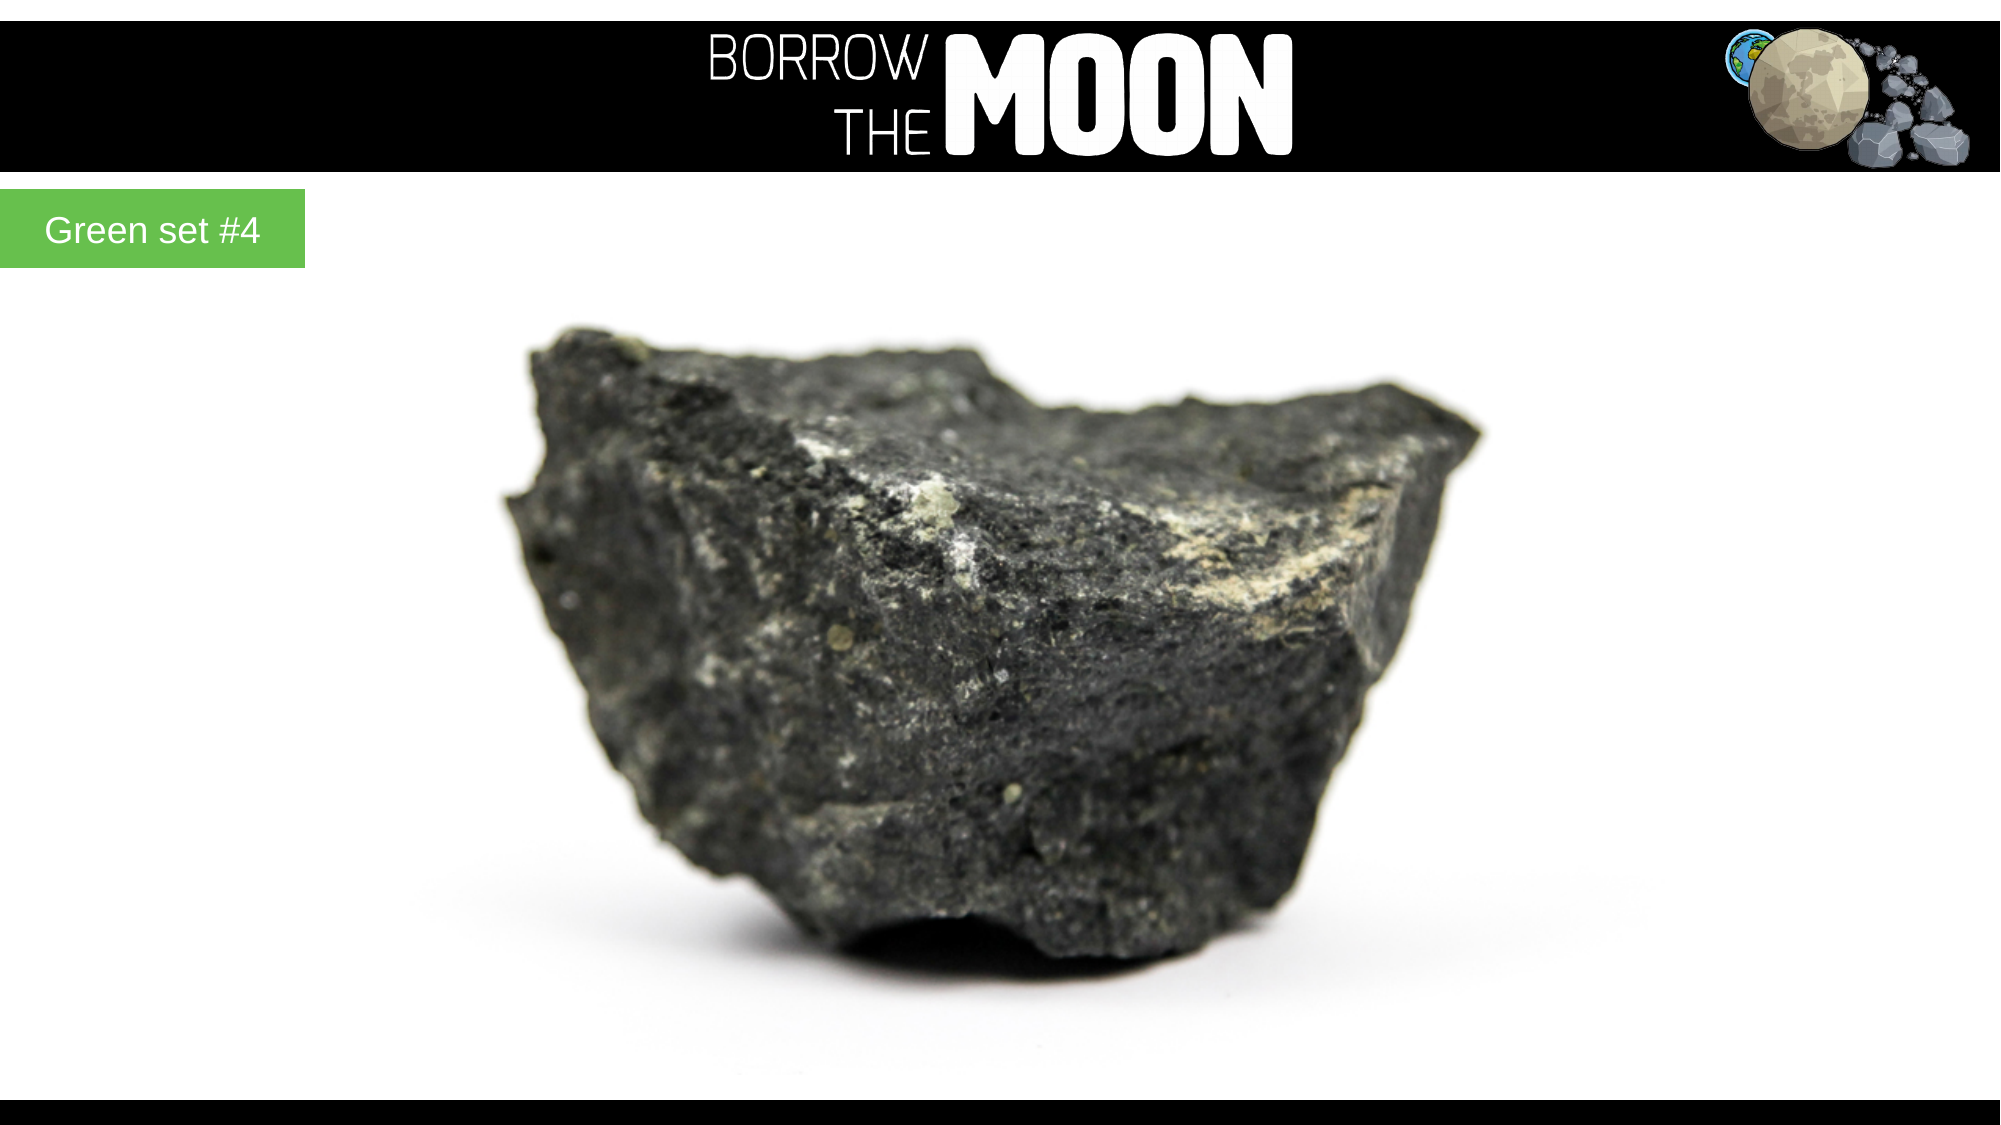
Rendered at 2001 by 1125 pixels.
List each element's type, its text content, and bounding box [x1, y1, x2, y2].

text_box Green set #4 [0, 189, 305, 268]
picture [335, 189, 1665, 1075]
